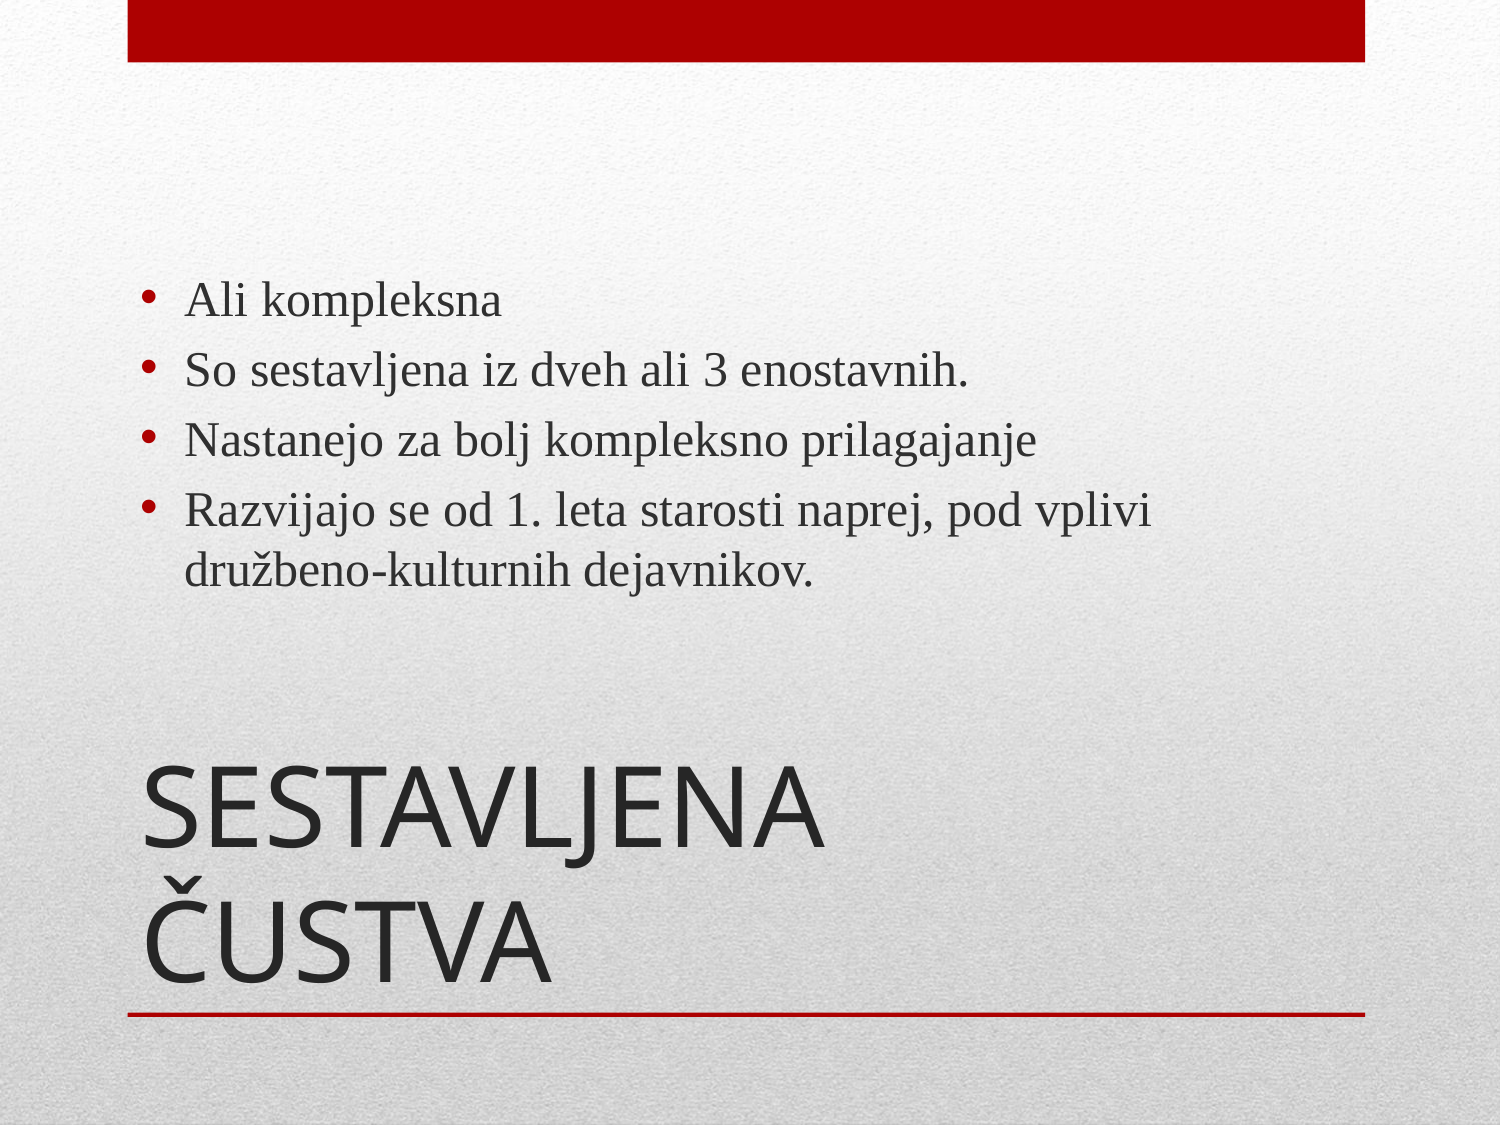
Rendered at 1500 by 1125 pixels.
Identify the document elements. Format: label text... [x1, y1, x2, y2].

picture [0, 0, 1500, 1125]
list Ali kompleksna So sestavljena iz dveh ali 3 enostavnih. Nastanejo za bolj kompleksno prilagajanje Razvijajo se od 1. leta starosti naprej, pod vplivi družbeno-kulturnih dejavnikov. [125, 112, 1363, 750]
title SESTAVLJENA ČUSTVA [125, 750, 1238, 1013]
